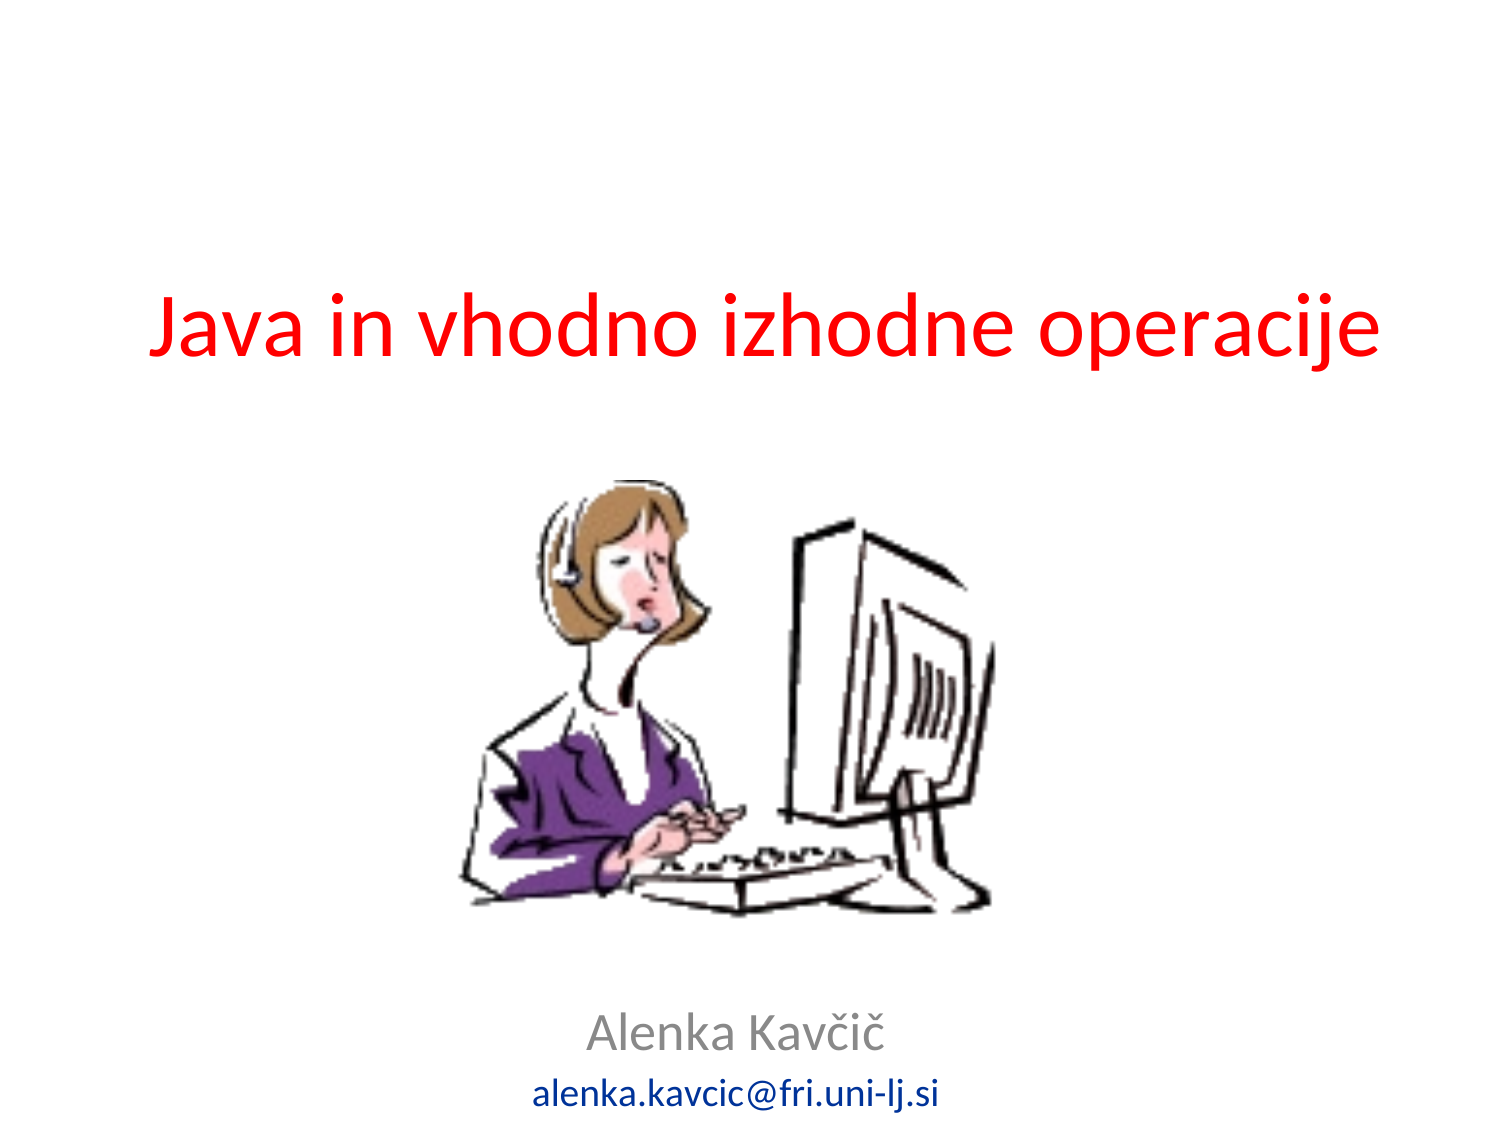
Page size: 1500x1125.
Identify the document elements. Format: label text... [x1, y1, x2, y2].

picture [445, 480, 1027, 973]
text_box Alenka Kavčič alenka.kavcic@fri.uni-lj.si [210, 996, 1261, 1125]
title Java in vhodno izhodne operacije [128, 199, 1404, 441]
